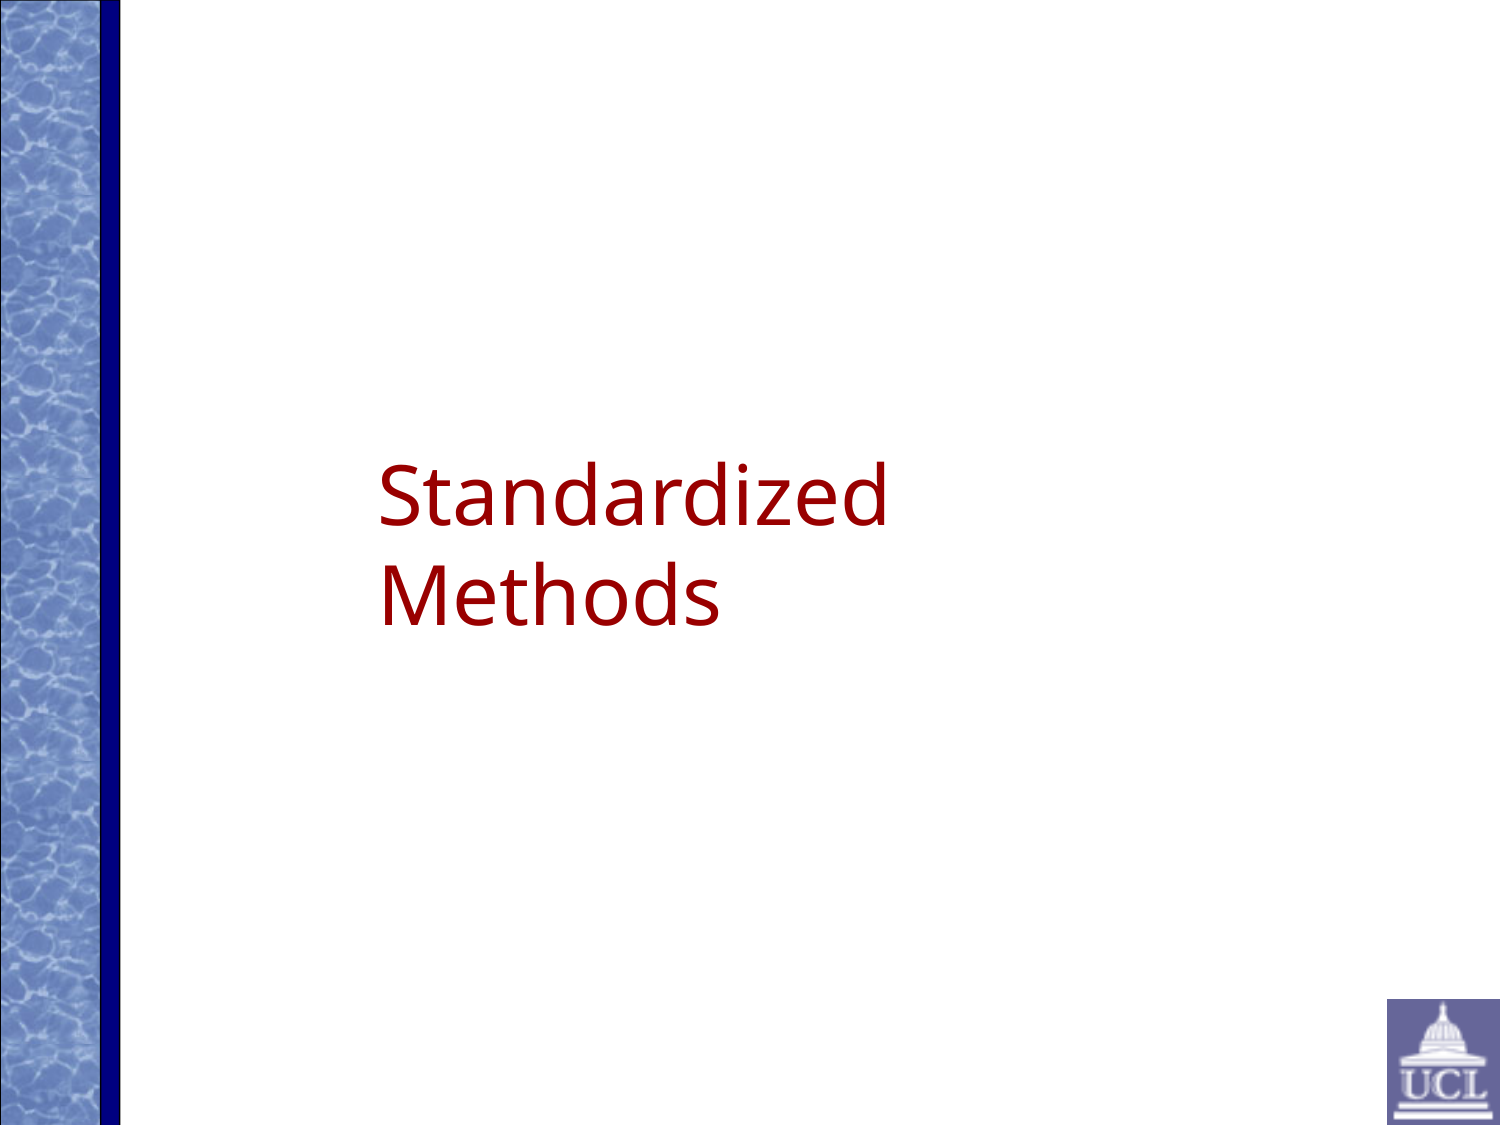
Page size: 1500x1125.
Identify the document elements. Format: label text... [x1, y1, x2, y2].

picture [1, 1, 99, 1125]
picture [1387, 999, 1500, 1125]
title Standardized Methods [362, 434, 1263, 650]
